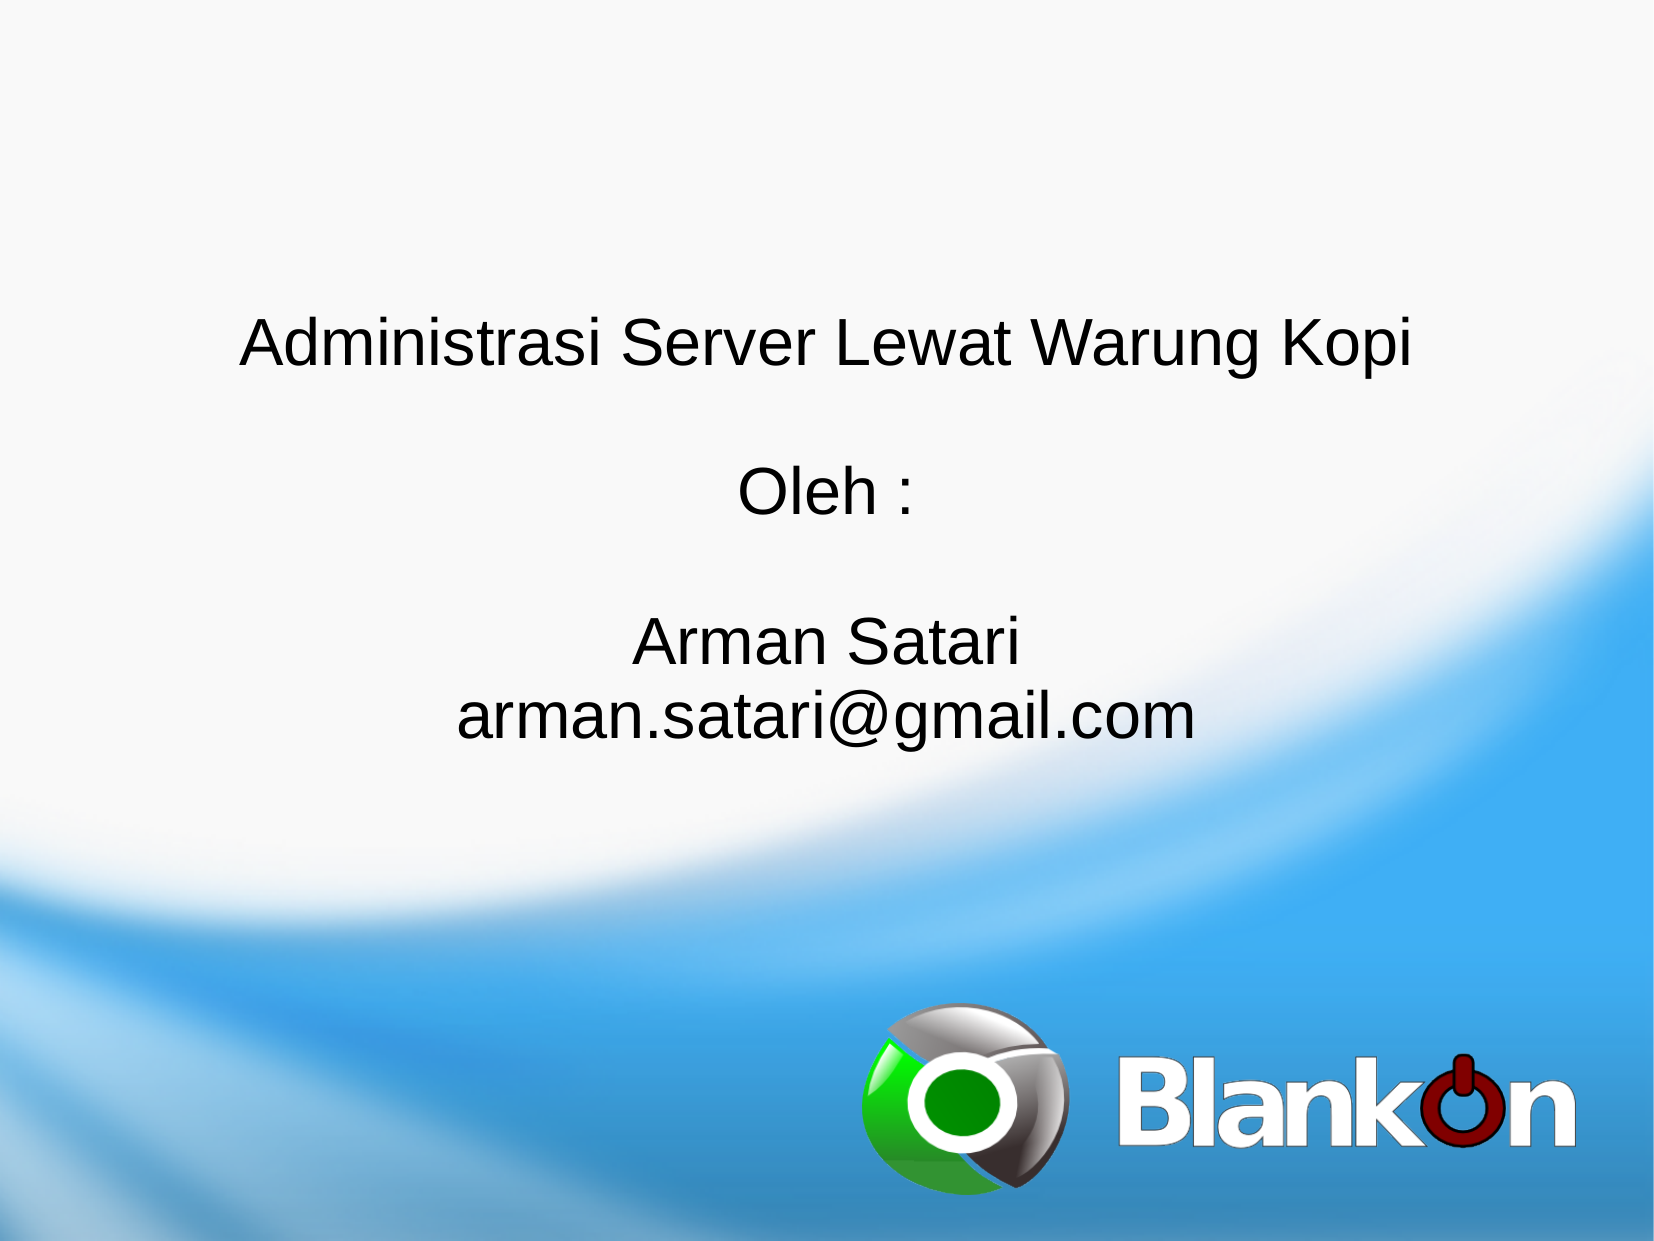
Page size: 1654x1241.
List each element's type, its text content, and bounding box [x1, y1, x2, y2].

subtitle Administrasi Server Lewat Warung Kopi Oleh : Arman Satari arman.satari@gmail.com [82, 84, 1571, 973]
picture [0, 0, 1654, 1241]
